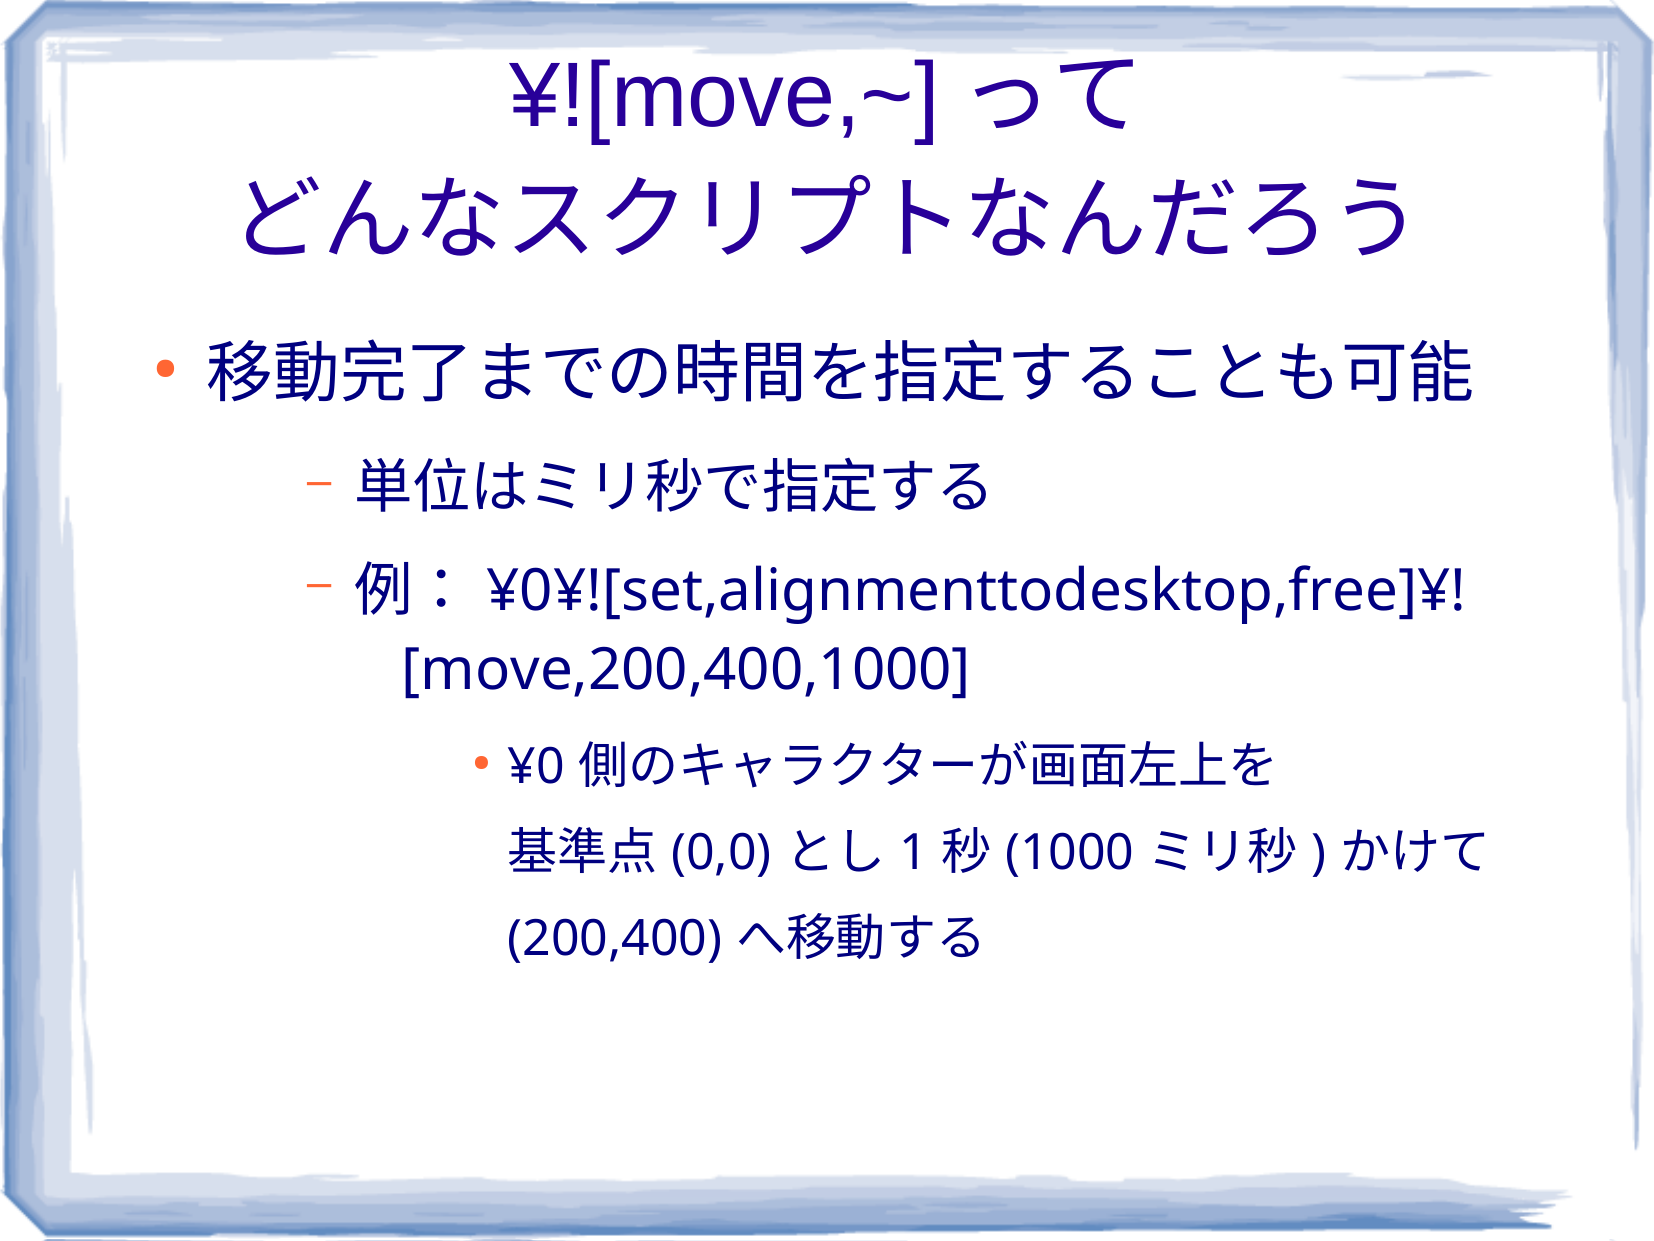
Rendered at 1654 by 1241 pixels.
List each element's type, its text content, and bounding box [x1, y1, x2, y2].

picture [0, 0, 1654, 1241]
list 移動完了までの時間を指定することも可能 単位はミリ秒で指定する 例：¥0¥![set,alignmenttodesktop,free]¥![move,200,400,1000] ¥0側のキャラクターが画面左上を 基準点(0,0)とし1秒(1000ミリ秒)かけて (200,400)へ移動する [118, 324, 1571, 1144]
title ¥![move,~]って どんなスクリプトなんだろう [82, 30, 1571, 276]
